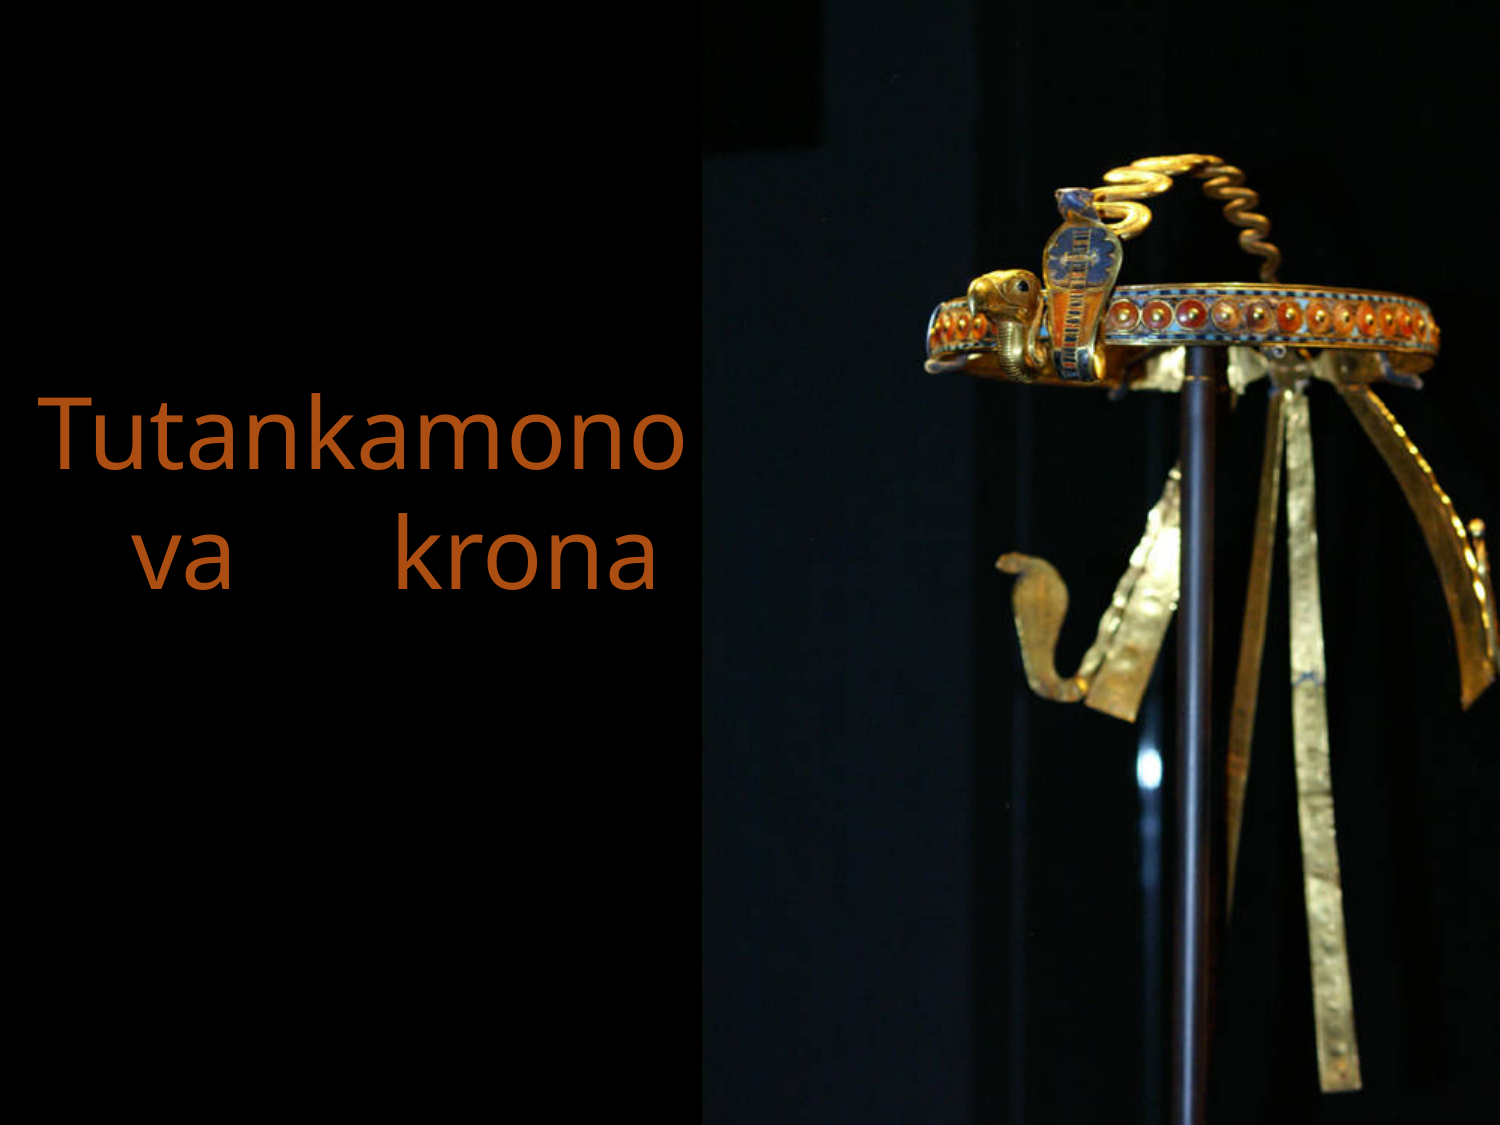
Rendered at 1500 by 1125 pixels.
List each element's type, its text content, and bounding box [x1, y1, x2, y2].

picture [702, 0, 1500, 1125]
list Tutankamonova krona [0, 361, 702, 1093]
